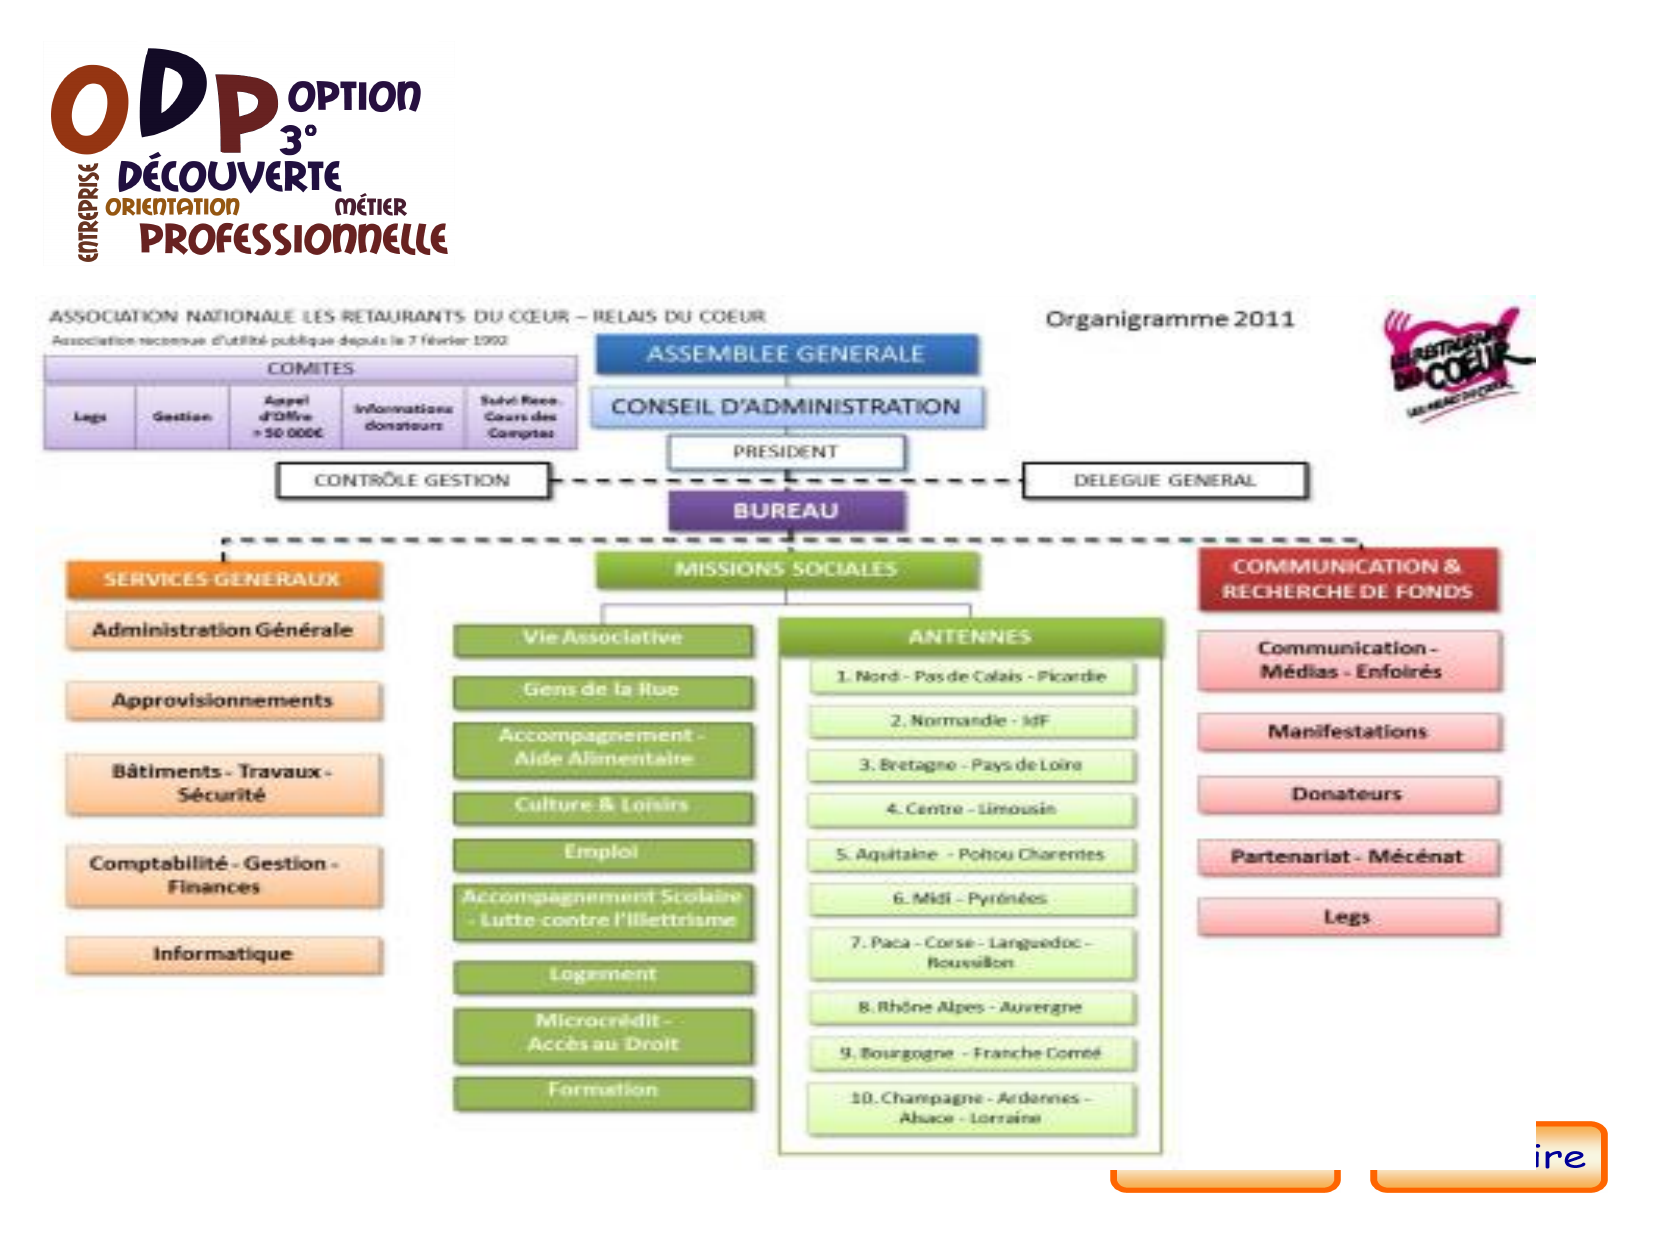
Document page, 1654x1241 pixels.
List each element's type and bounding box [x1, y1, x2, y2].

picture [43, 41, 455, 266]
picture [35, 295, 1608, 1193]
